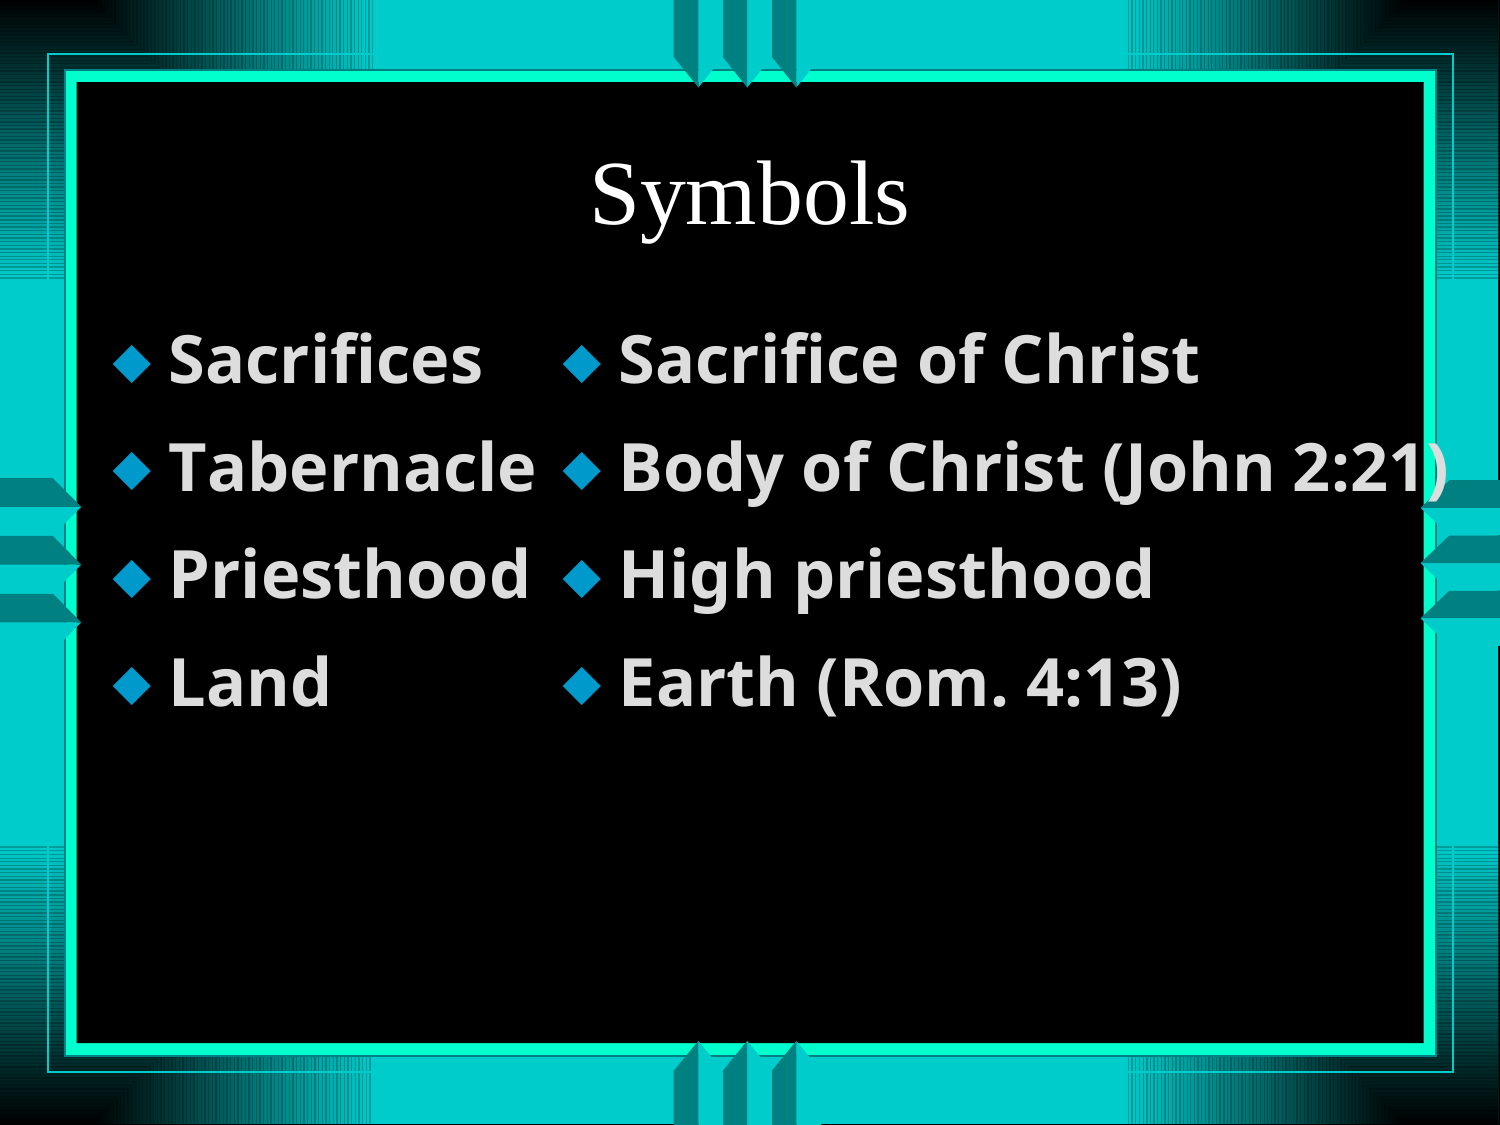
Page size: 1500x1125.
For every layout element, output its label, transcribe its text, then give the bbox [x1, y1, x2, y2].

title Symbols [112, 99, 1388, 288]
list Sacrifice of Christ Body of Christ (John 2:21) High priesthood Earth (Rom. 4:13) [562, 312, 1463, 988]
list Sacrifices Tabernacle Priesthood Land [112, 312, 562, 988]
